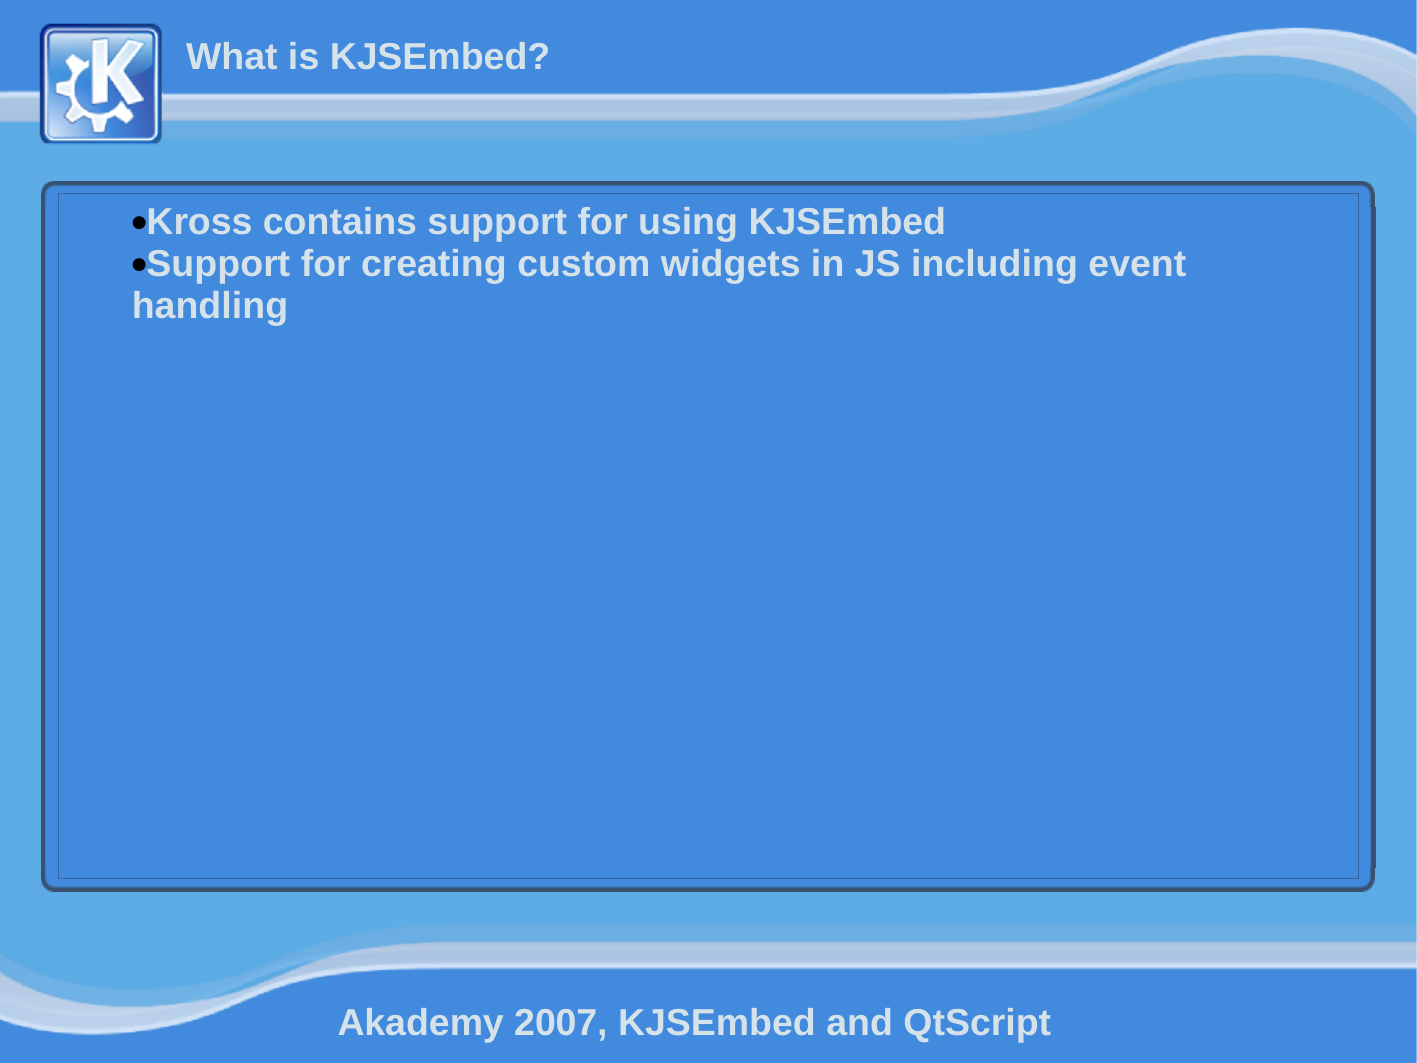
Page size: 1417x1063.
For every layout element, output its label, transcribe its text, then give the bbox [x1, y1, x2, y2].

text_box What is KJSEmbed? [171, 27, 1048, 105]
picture [0, 0, 1417, 1063]
text_box Kross contains support for using KJSEmbed Support for creating custom widgets in JS including event handling [58, 193, 1359, 879]
